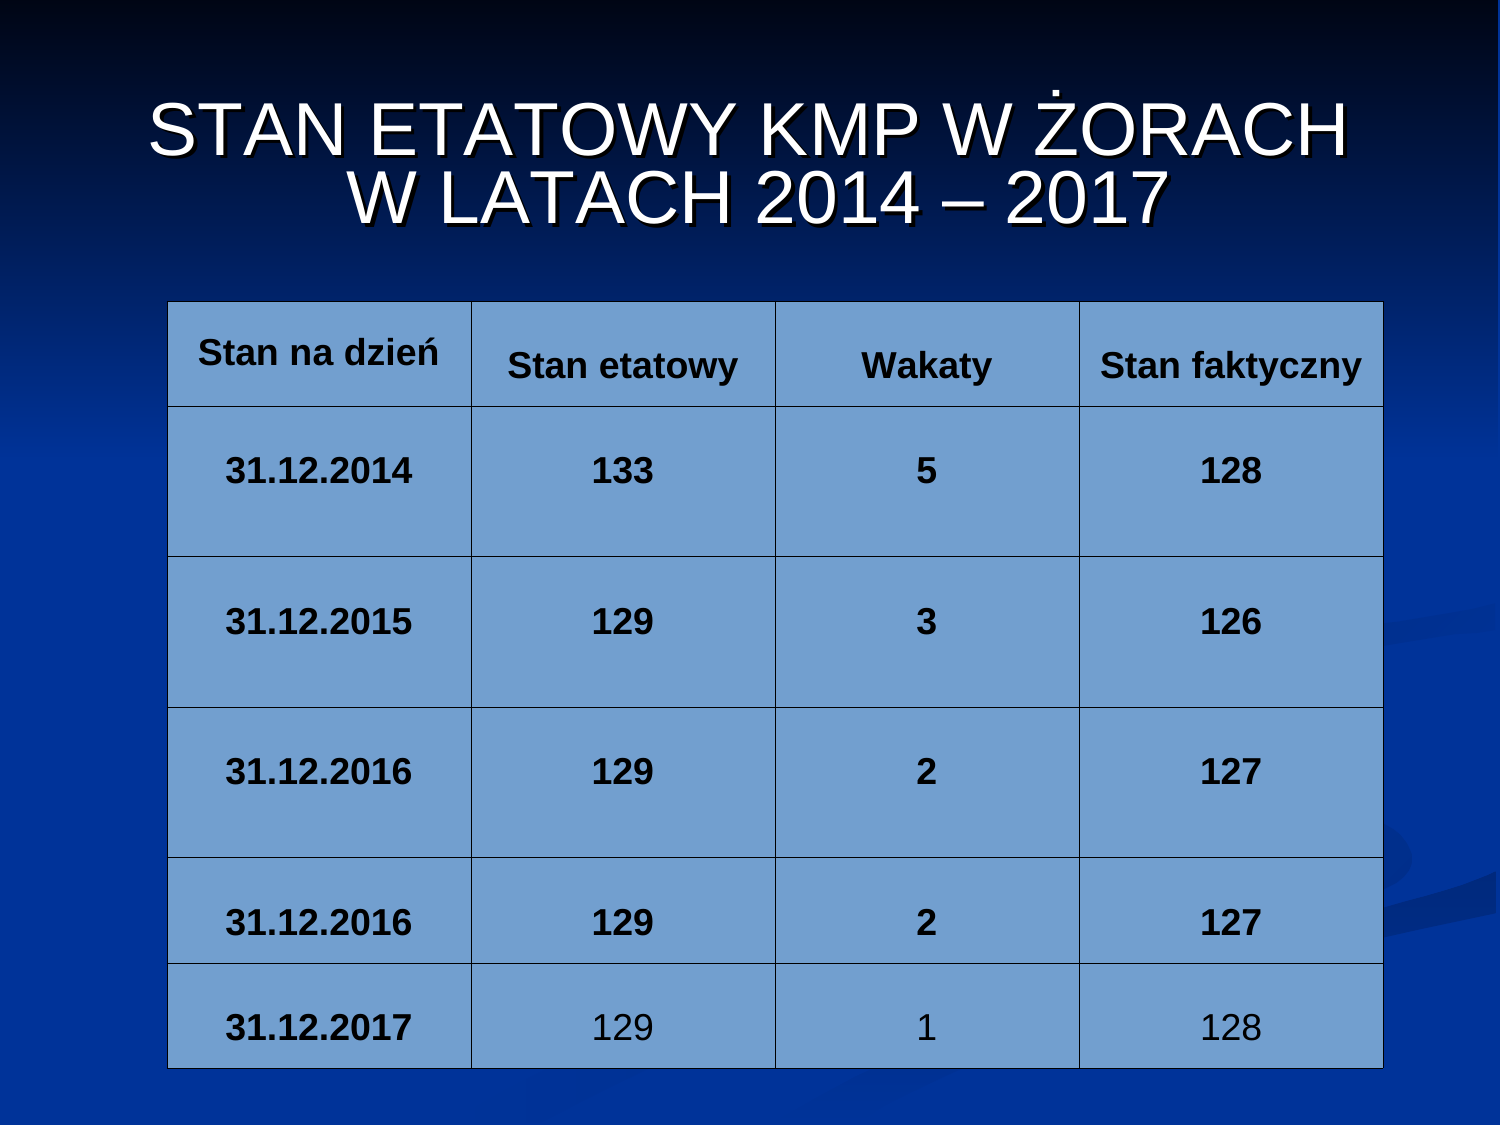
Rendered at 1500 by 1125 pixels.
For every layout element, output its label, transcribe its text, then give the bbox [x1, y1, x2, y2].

table_cell 5 [776, 407, 1079, 556]
table_cell 1 [776, 964, 1079, 1068]
table_cell 31.12.2016 [168, 708, 471, 857]
table_cell 3 [776, 557, 1079, 707]
table_header Stan na dzień [168, 302, 471, 406]
table_cell 31.12.2017 [168, 964, 471, 1068]
table_cell 127 [1080, 708, 1383, 857]
table_cell 129 [472, 708, 775, 857]
table_cell 2 [776, 858, 1079, 963]
table_cell 129 [472, 557, 775, 707]
table_cell 127 [1080, 858, 1383, 963]
table_cell 128 [1080, 407, 1383, 556]
table_cell 2 [776, 708, 1079, 857]
table_cell 129 [472, 858, 775, 963]
table_header Stan faktyczny [1080, 302, 1383, 406]
table_cell 31.12.2015 [168, 557, 471, 707]
title STAN ETATOWY KMP W ŻORACH W LATACH 2014 – 2017 [75, 21, 1424, 256]
table_cell 126 [1080, 557, 1383, 707]
table_cell 31.12.2016 [168, 858, 471, 963]
table_cell 133 [472, 407, 775, 556]
table_cell 128 [1080, 964, 1383, 1068]
table_cell 129 [472, 964, 775, 1068]
table_cell 31.12.2014 [168, 407, 471, 556]
table_header Stan etatowy [472, 302, 775, 406]
table_header Wakaty [776, 302, 1079, 406]
